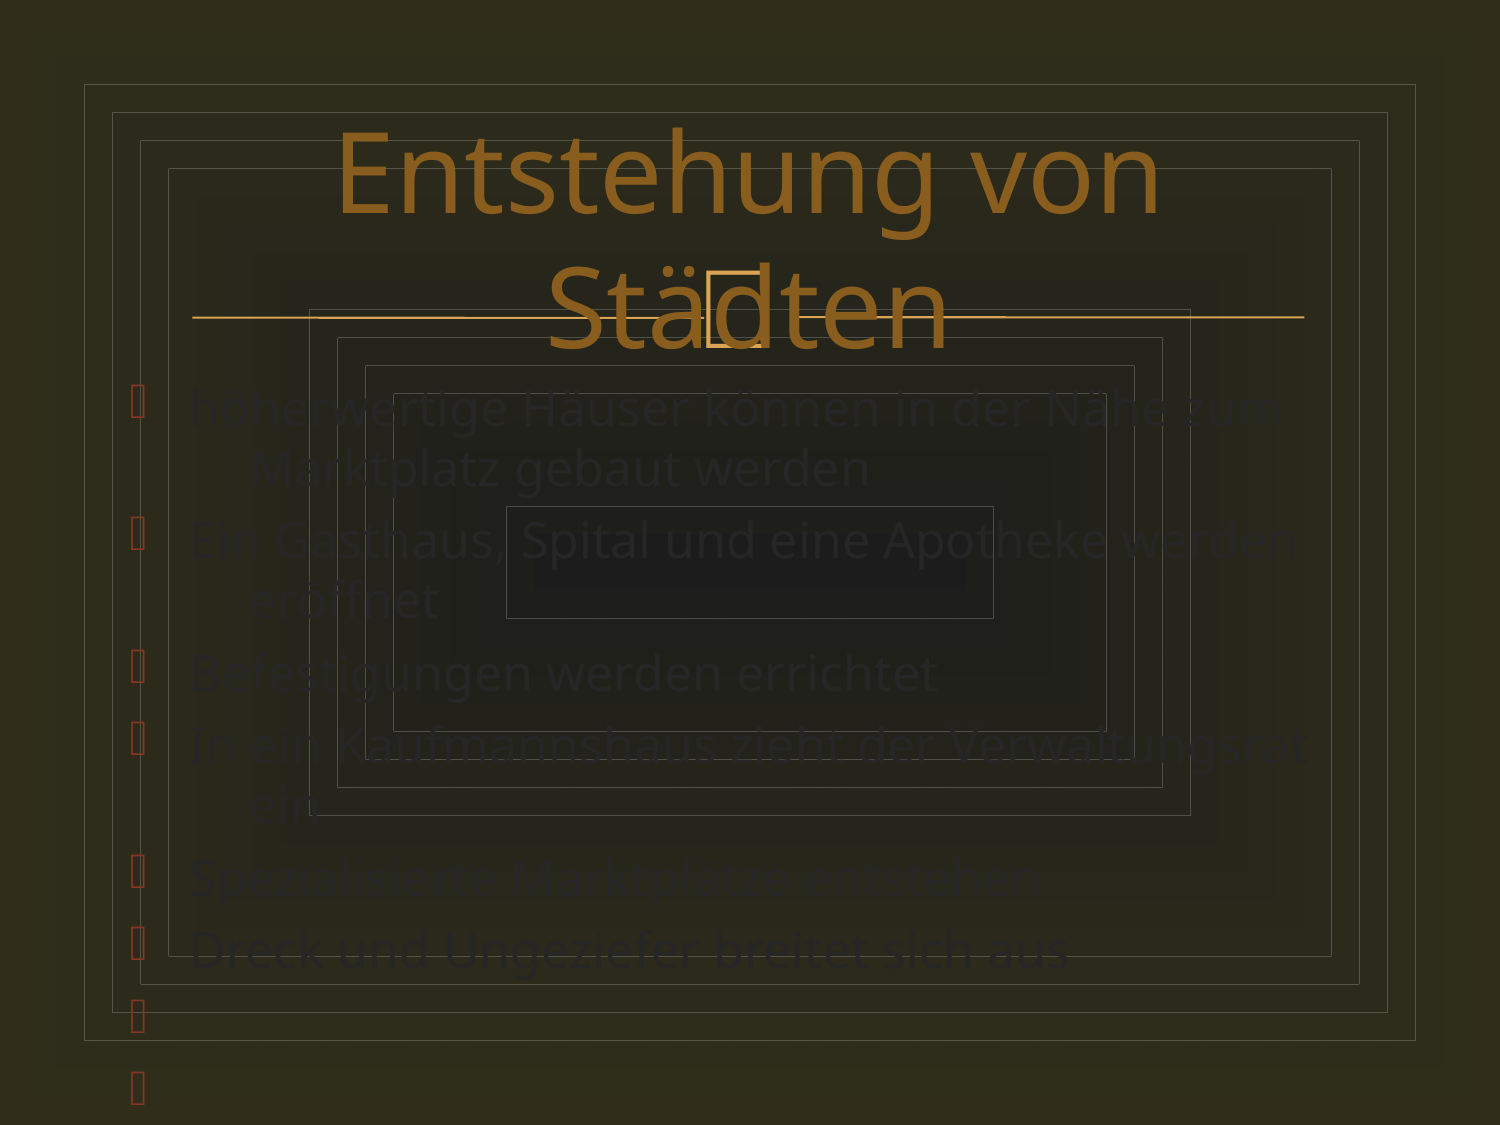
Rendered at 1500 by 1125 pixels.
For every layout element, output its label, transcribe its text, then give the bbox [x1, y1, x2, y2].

title Entstehung von Städten [112, 93, 1386, 267]
list höherwertige Häuser können in der Nähe zum Marktplatz gebaut werden Ein Gasthaus, Spital und eine Apotheke werden eröffnet Befestigungen werden errichtet In ein Kaufmannshaus zieht der Verwaltungsrat ein Spezialisierte Marktplätze entstehen Dreck und Ungeziefer breitet sich aus [114, 368, 1386, 1005]
